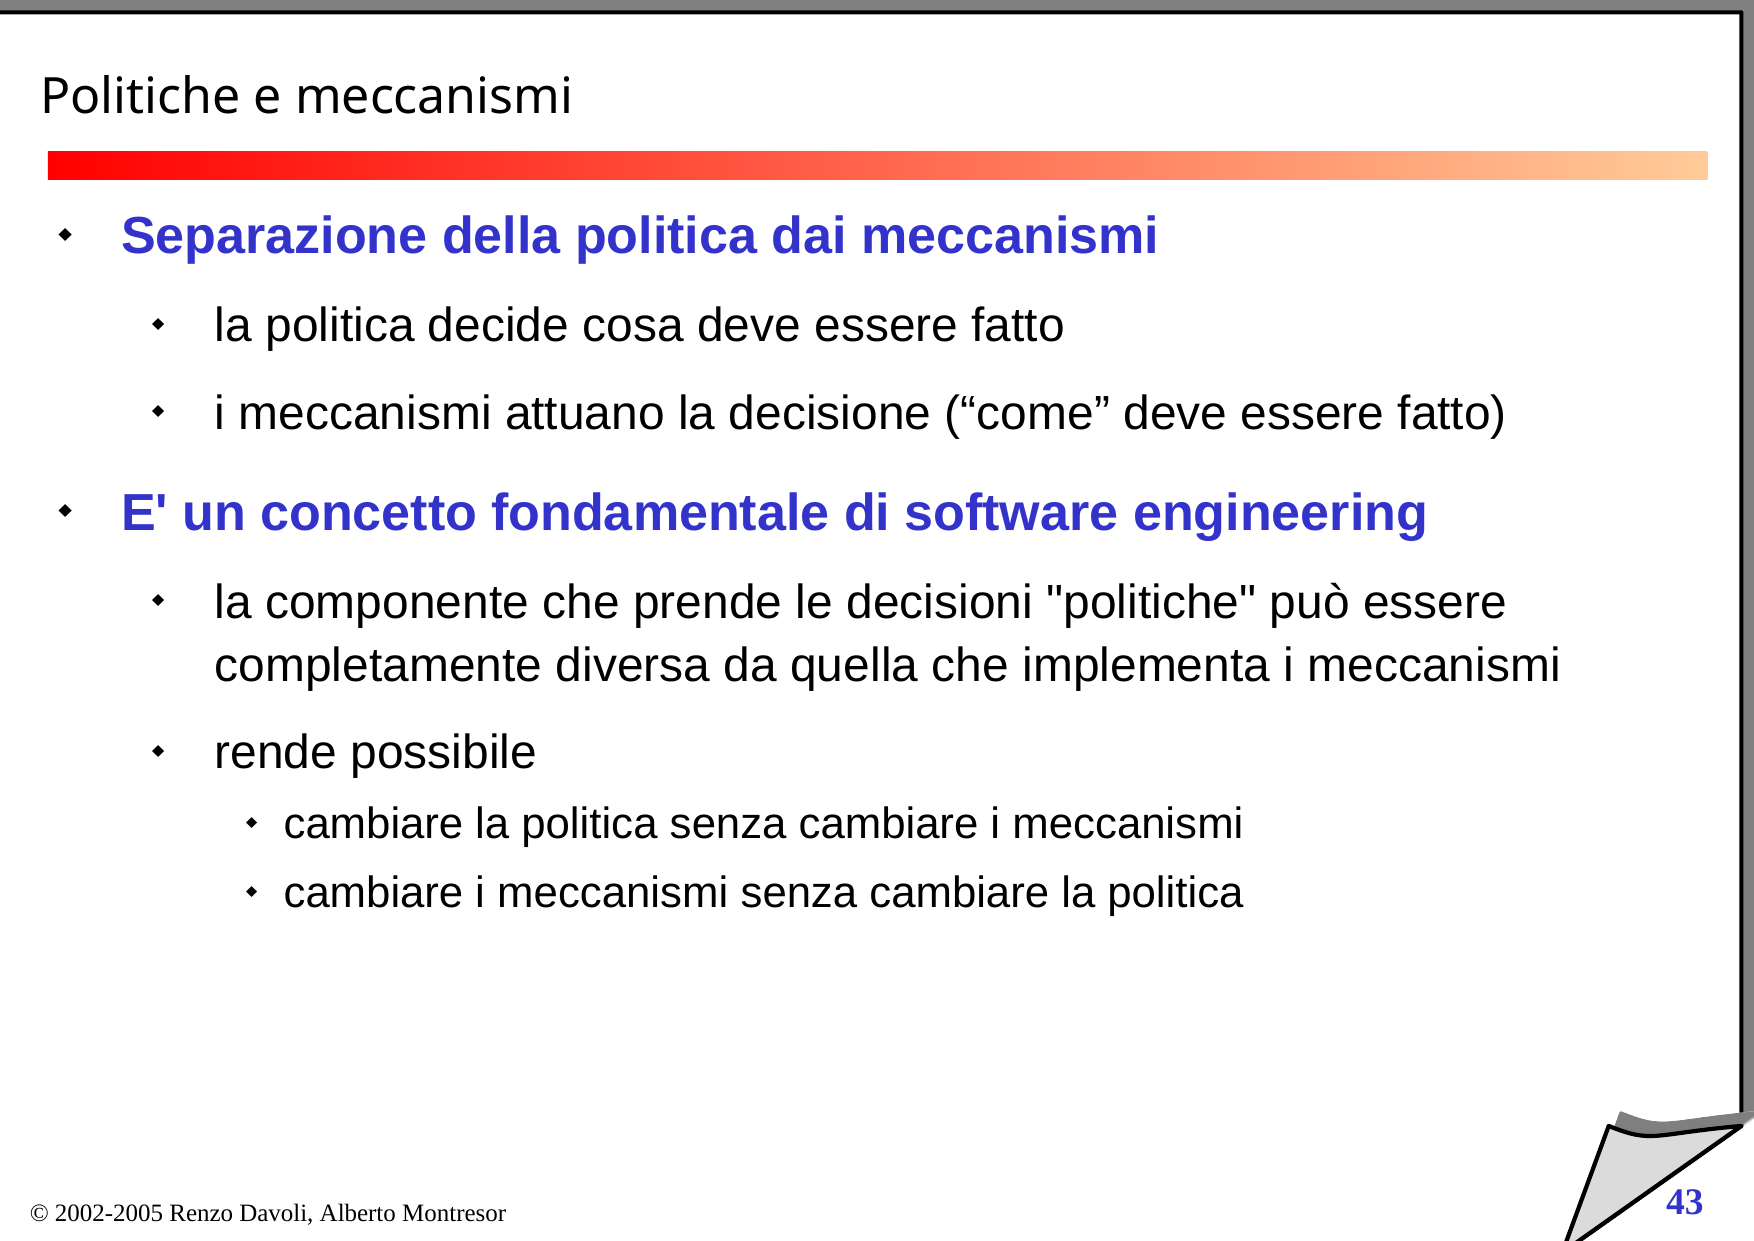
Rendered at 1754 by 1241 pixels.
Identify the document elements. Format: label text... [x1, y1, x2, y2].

list Separazione della politica dai meccanismi la politica decide cosa deve essere fatto i meccanismi attuano la decisione (“come” deve essere fatto) E' un concetto fondamentale di software engineering la componente che prende le decisioni "politiche" può essere completamente diversa da quella che implementa i meccanismi rende possibile cambiare la politica senza cambiare i meccanismi cambiare i meccanismi senza cambiare la politica [58, 206, 1696, 944]
title Politiche e meccanismi [40, 49, 1714, 144]
